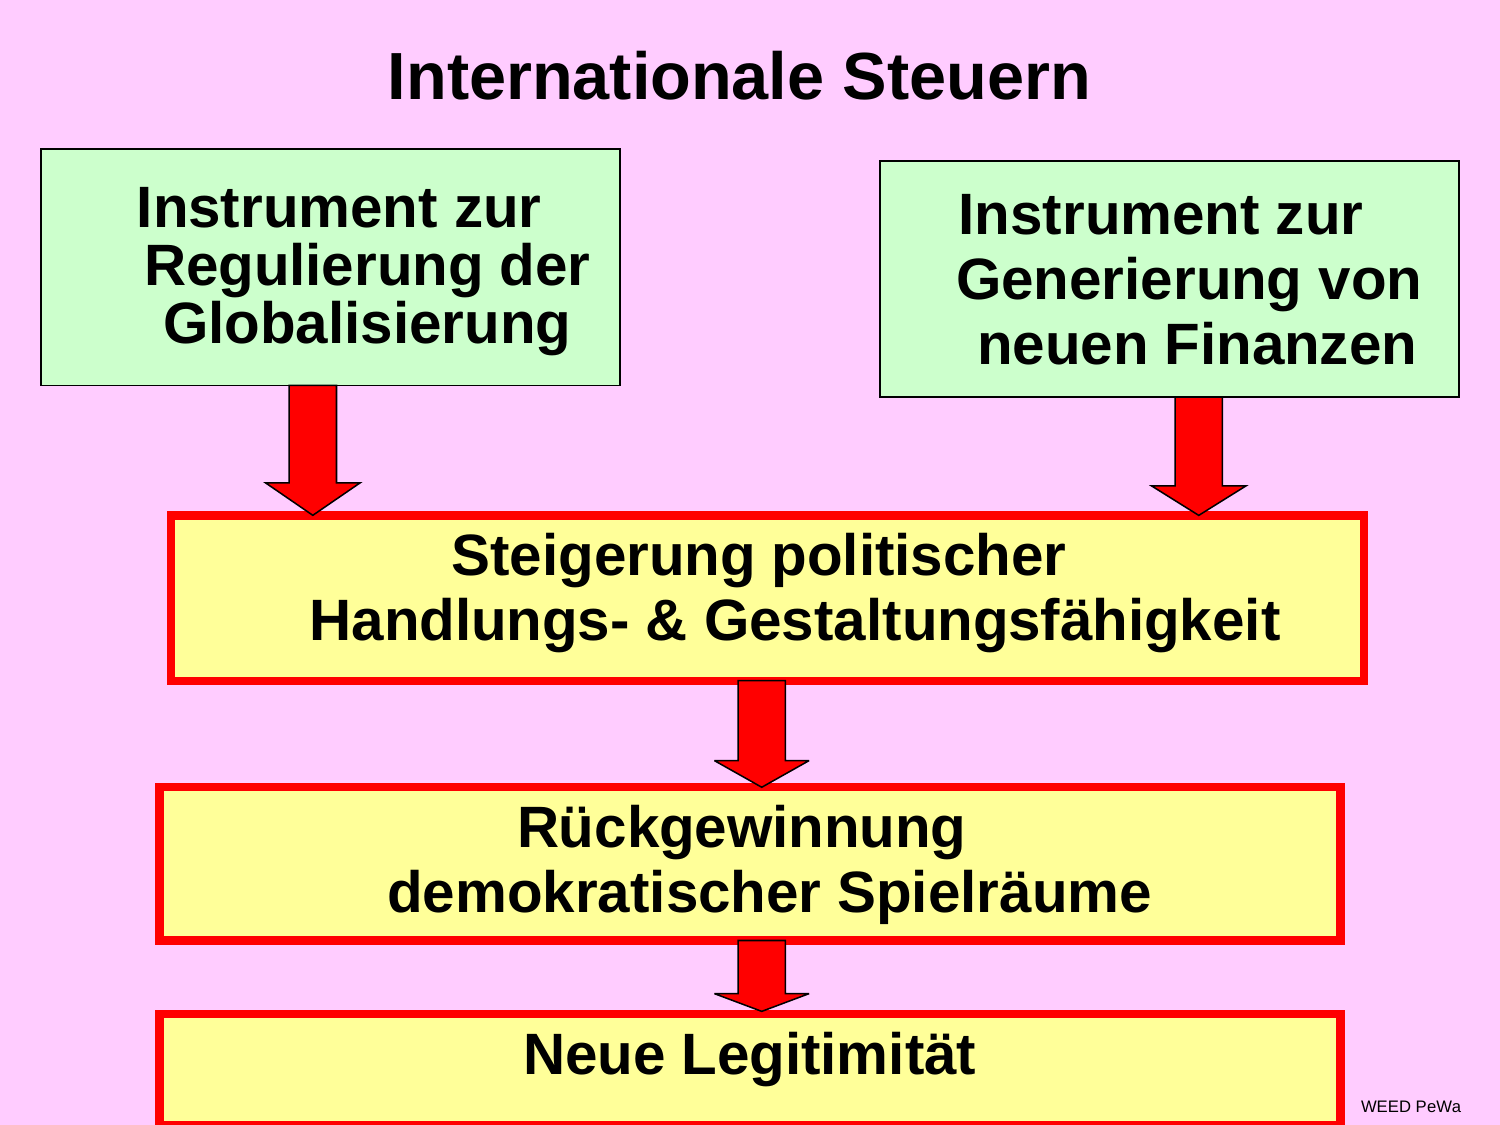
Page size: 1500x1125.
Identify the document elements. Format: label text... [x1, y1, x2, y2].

text_box [41, 148, 621, 386]
text_box Neue Legitimität [159, 1013, 1341, 1125]
text_box WEED PeWa [1346, 1089, 1500, 1125]
text_box Rückgewinnung demokratischer Spielräume [159, 786, 1341, 941]
text_box [714, 680, 810, 788]
title Internationale Steuern [64, 28, 1415, 124]
text_box Steigerung politischer Handlungs- & Gestaltungsfähigkeit [171, 515, 1364, 681]
text_box [1151, 397, 1247, 516]
text_box Instrument zur Generierung von neuen Finanzen [879, 160, 1459, 398]
text_box [265, 385, 361, 516]
text_box Instrument zur Regulierung der Globalisierung [64, 172, 615, 386]
text_box [714, 940, 810, 1012]
